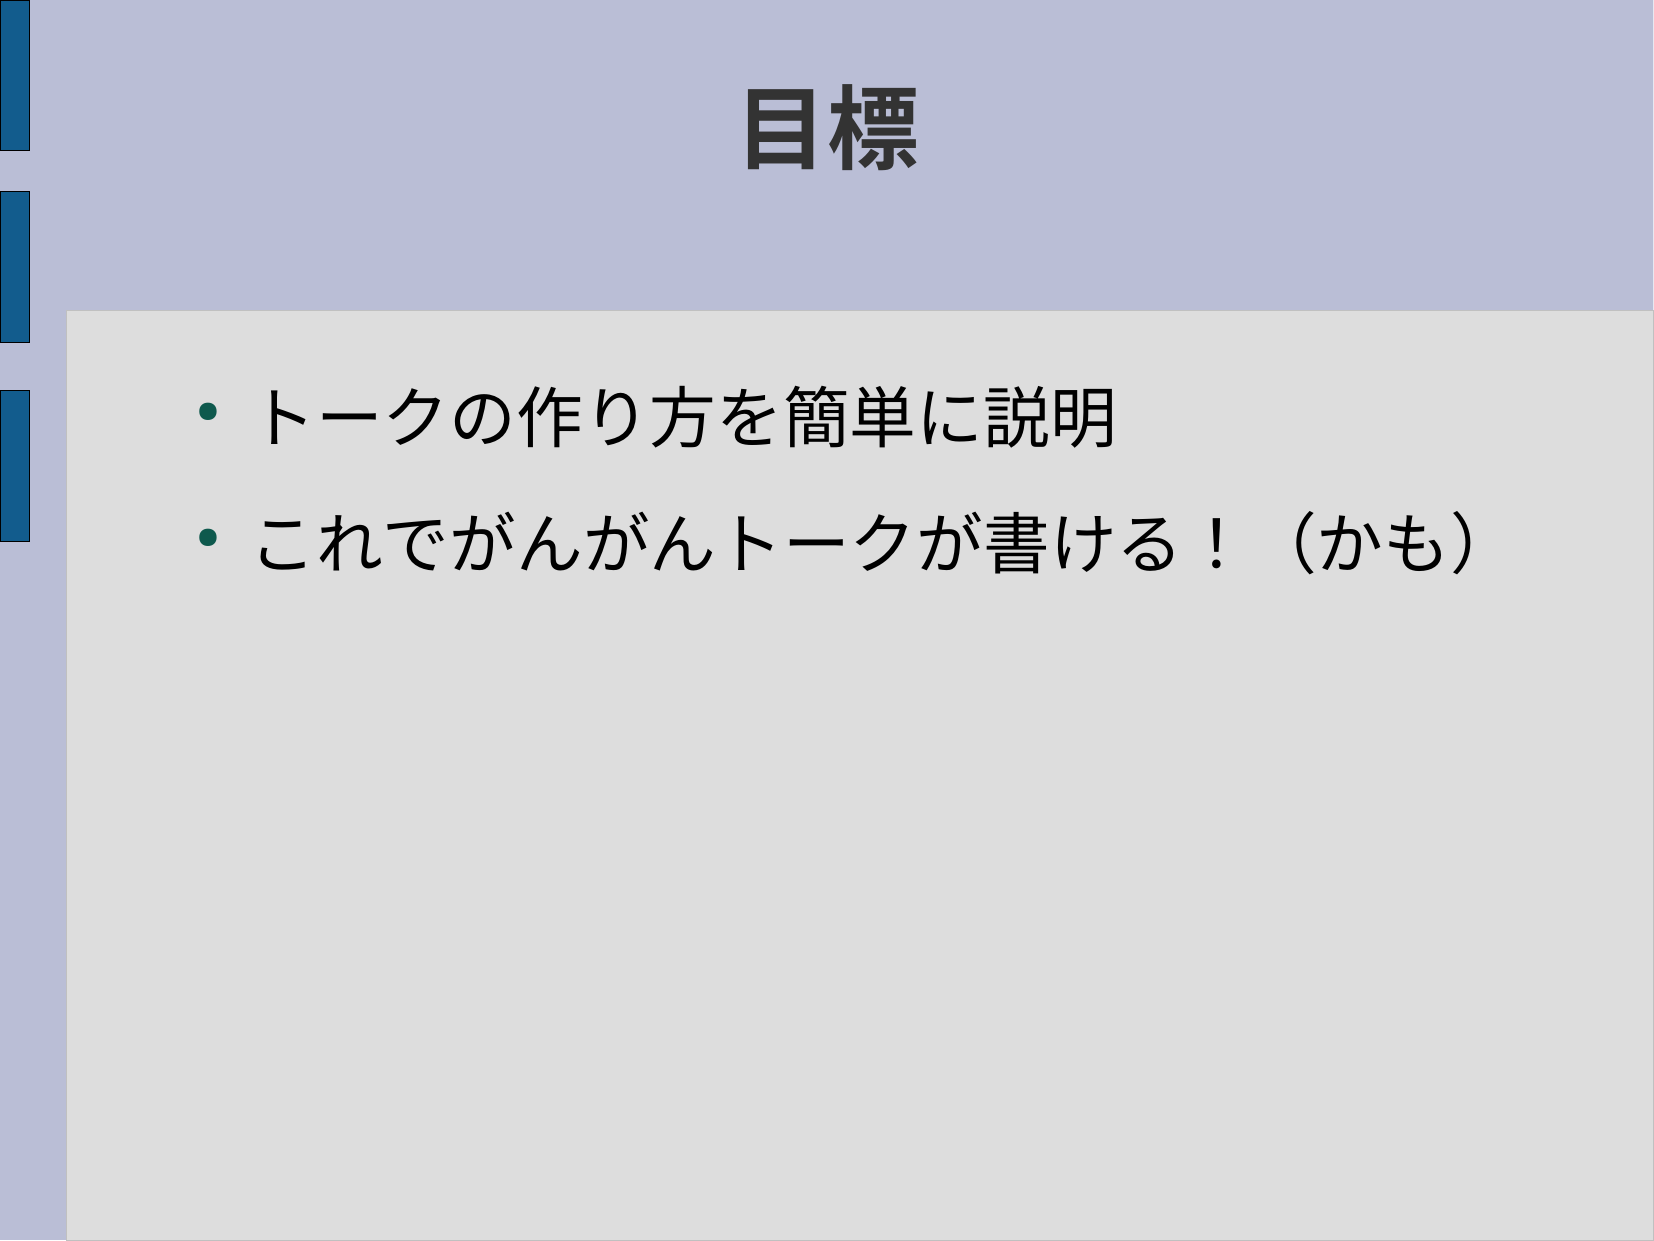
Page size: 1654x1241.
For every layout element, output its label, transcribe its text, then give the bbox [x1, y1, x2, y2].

list トークの作り方を簡単に説明 これでがんがんトークが書ける！（かも） [178, 364, 1570, 1147]
title 目標 [121, 19, 1534, 227]
